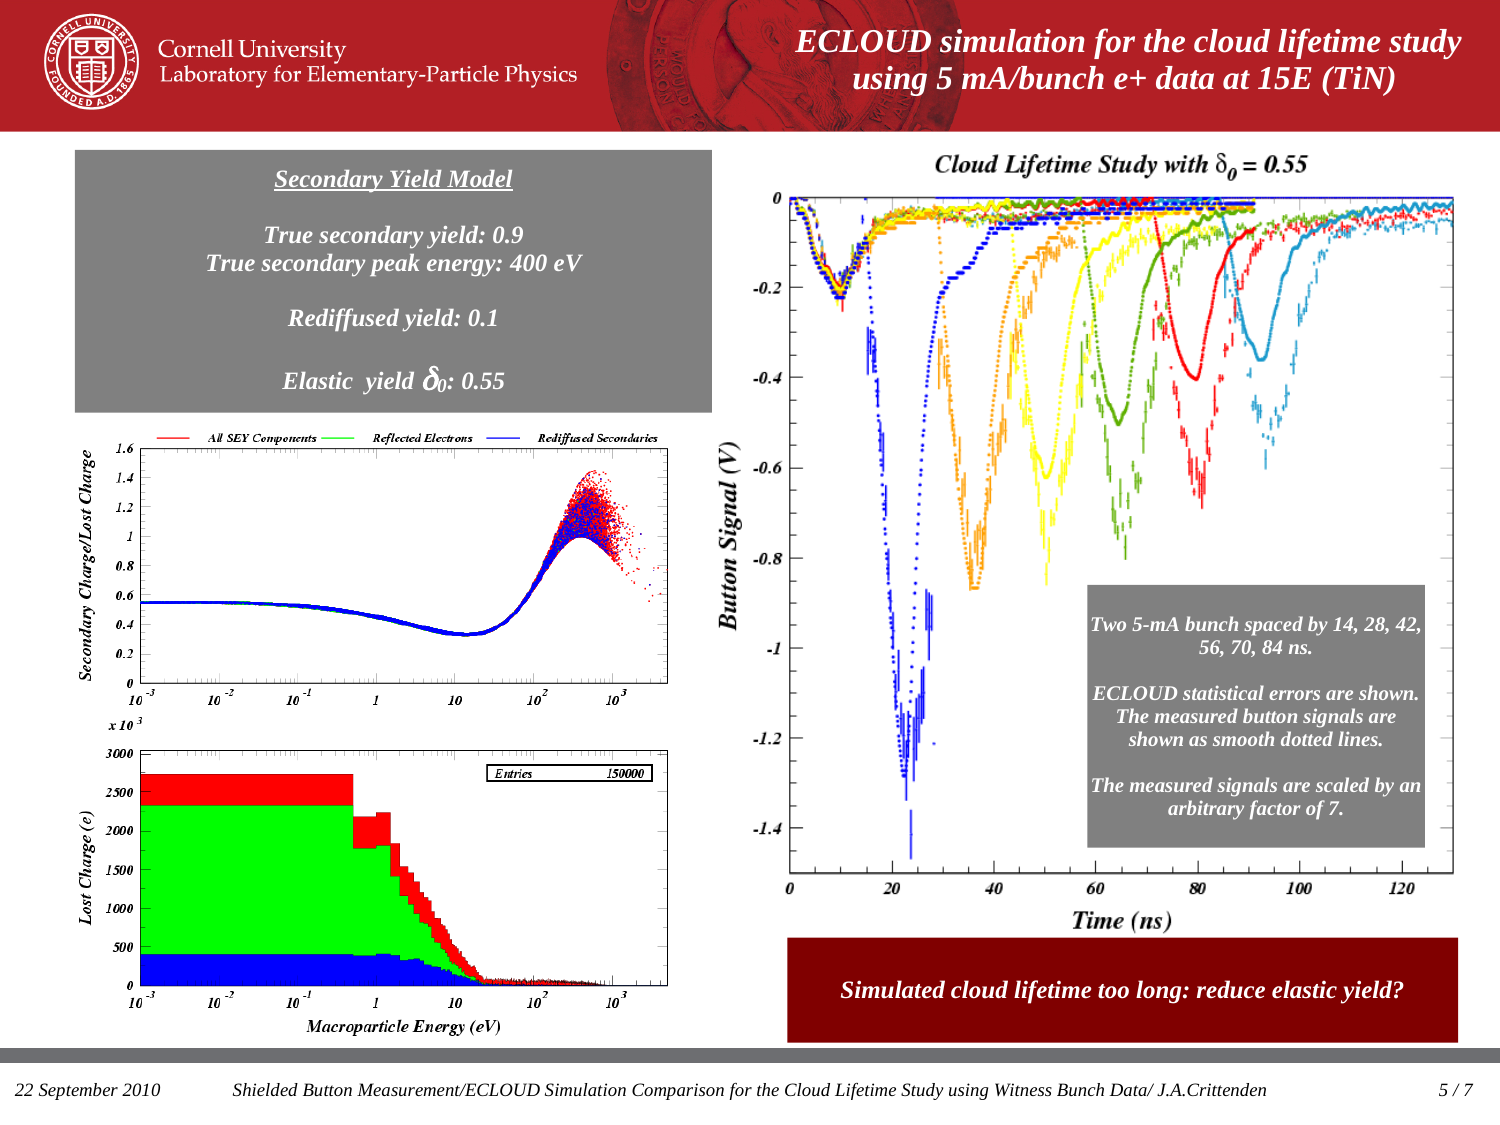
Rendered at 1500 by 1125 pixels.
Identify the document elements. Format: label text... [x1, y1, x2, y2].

text_box Simulated cloud lifetime too long: reduce elastic yield? [787, 937, 1459, 1043]
text_box Two 5-mA bunch spaced by 14, 28, 42, 56, 70, 84 ns. ECLOUD statistical errors are shown. The measured button signals are shown as smooth dotted lines. The measured signals are scaled by an arbitrary factor of 7. [1087, 584, 1425, 848]
text_box ECLOUD simulation for the cloud lifetime study using 5 mA/bunch e+ data at 15E (TiN) [749, 14, 1500, 113]
text_box Secondary Yield Model True secondary yield: 0.9 True secondary peak energy: 400 eV Rediffused yield: 0.1 Elastic yield d0: 0.55 [74, 149, 712, 413]
picture [0, 0, 1500, 132]
picture [75, 428, 676, 1041]
picture [712, 145, 1463, 938]
